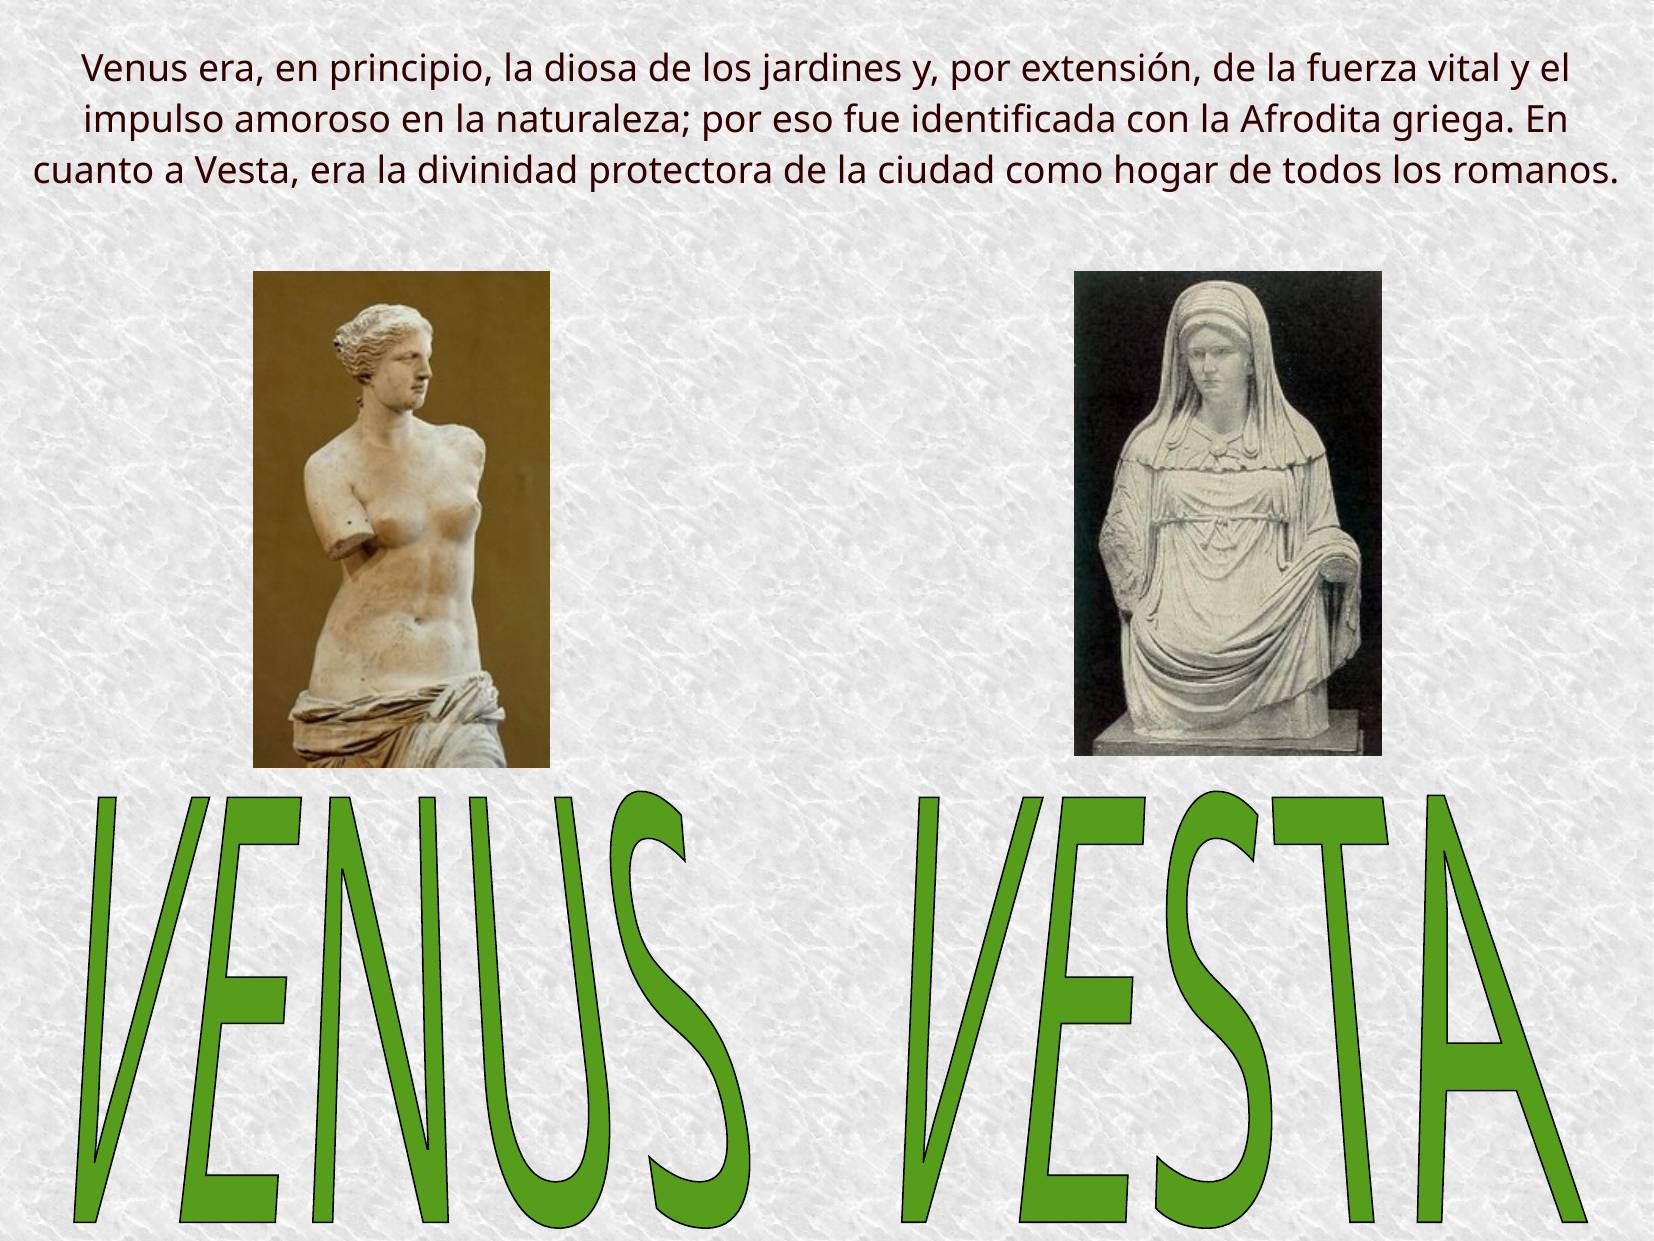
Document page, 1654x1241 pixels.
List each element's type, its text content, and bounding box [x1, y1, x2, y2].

text_box VENUS [73, 797, 210, 1223]
text_box VENUS [469, 797, 610, 1229]
text_box VENUS [610, 791, 750, 1229]
text_box VENUS [179, 797, 302, 1223]
text_box VESTA [901, 797, 1043, 1223]
text_box Venus era, en principio, la diosa de los jardines y, por extensión, de la fuerza vital y el impulso amoroso en la naturaleza; por eso fue identificada con la Afrodita griega. En cuanto a Vesta, era la divinidad protectora de la ciudad como hogar de todos los romanos. [17, 33, 1636, 311]
text_box VESTA [1272, 797, 1389, 1223]
text_box VESTA [1019, 797, 1146, 1223]
text_box VENUS [312, 797, 449, 1223]
picture [0, 0, 1654, 1241]
text_box VESTA [1417, 795, 1588, 1223]
text_box VESTA [1155, 791, 1272, 1229]
